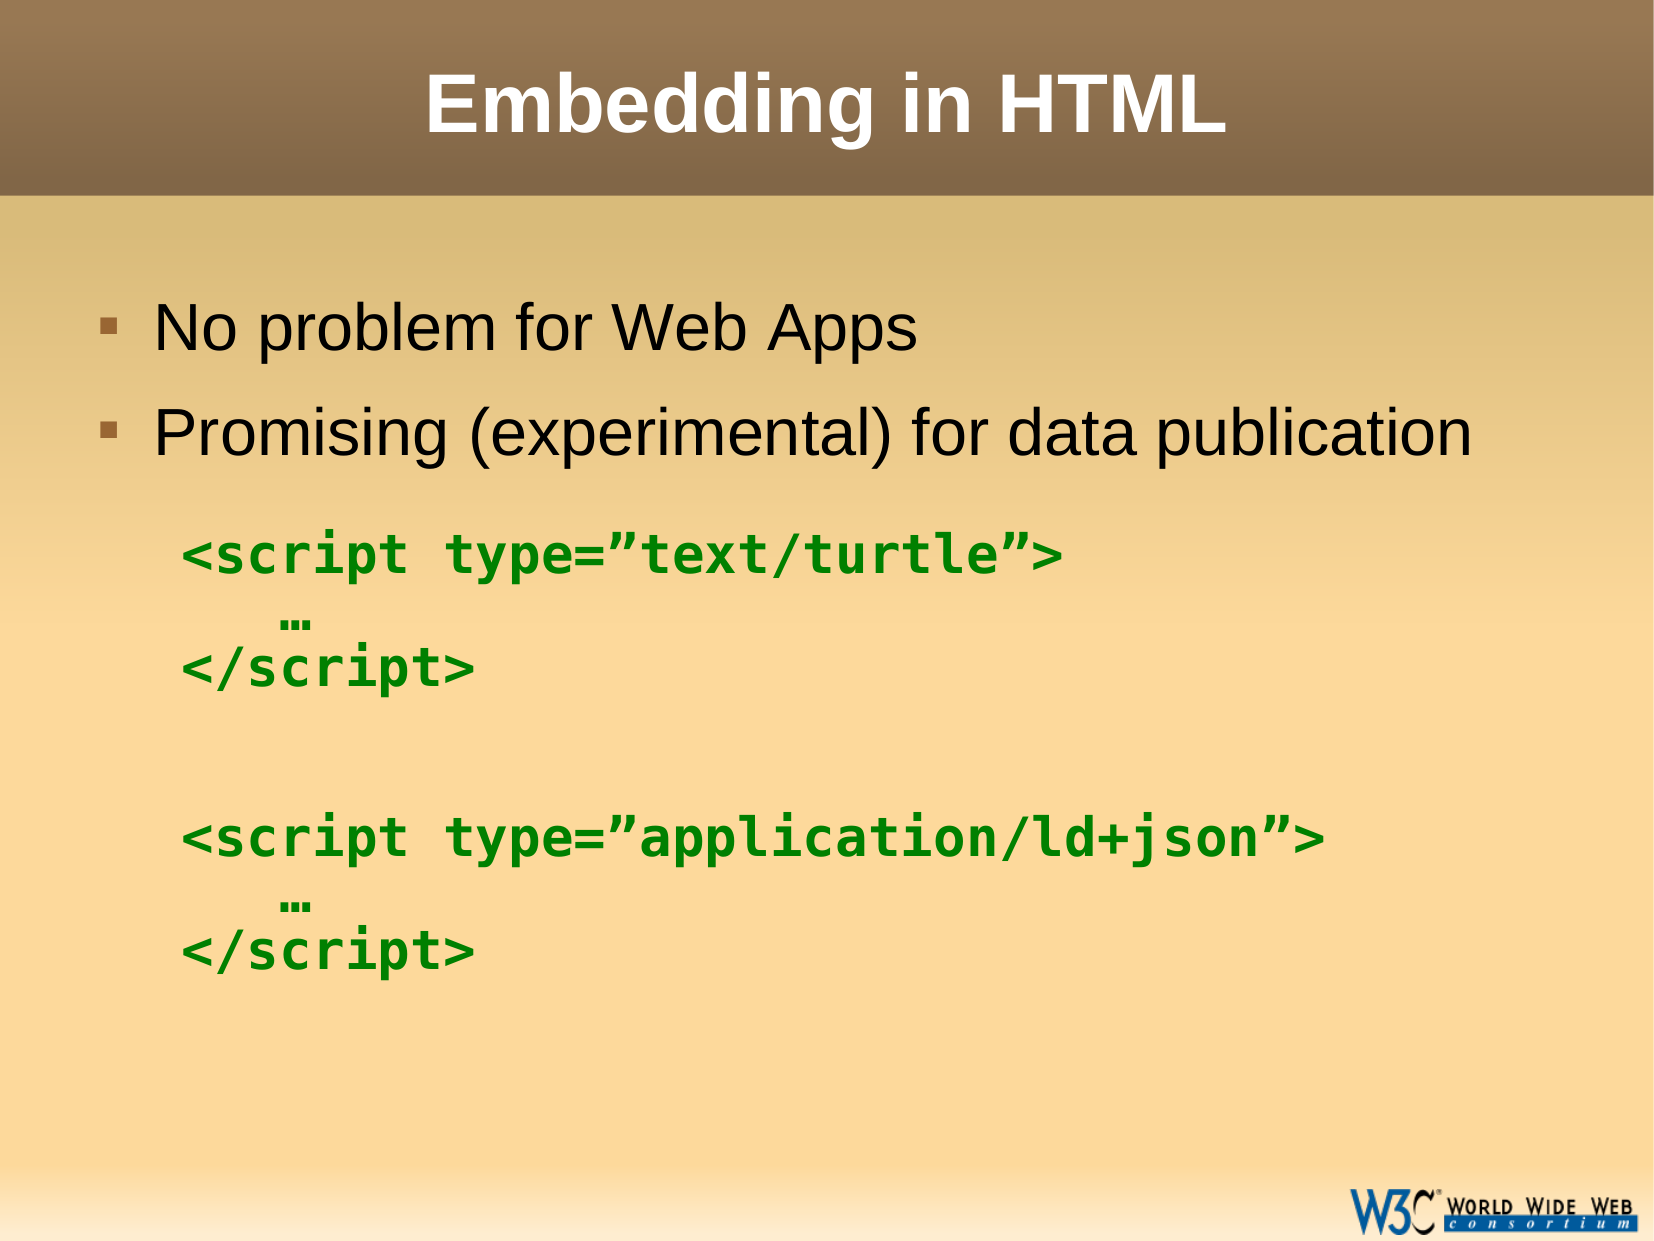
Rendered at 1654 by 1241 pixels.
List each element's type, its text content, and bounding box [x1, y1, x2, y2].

picture [0, 208, 1654, 1241]
title Embedding in HTML [0, 0, 1654, 208]
text_box <script type=”text/turtle”> … </script> <script type=”application/ld+json”> … </script> [177, 531, 1654, 1035]
list No problem for Web Apps Promising (experimental) for data publication [82, 290, 1571, 1109]
